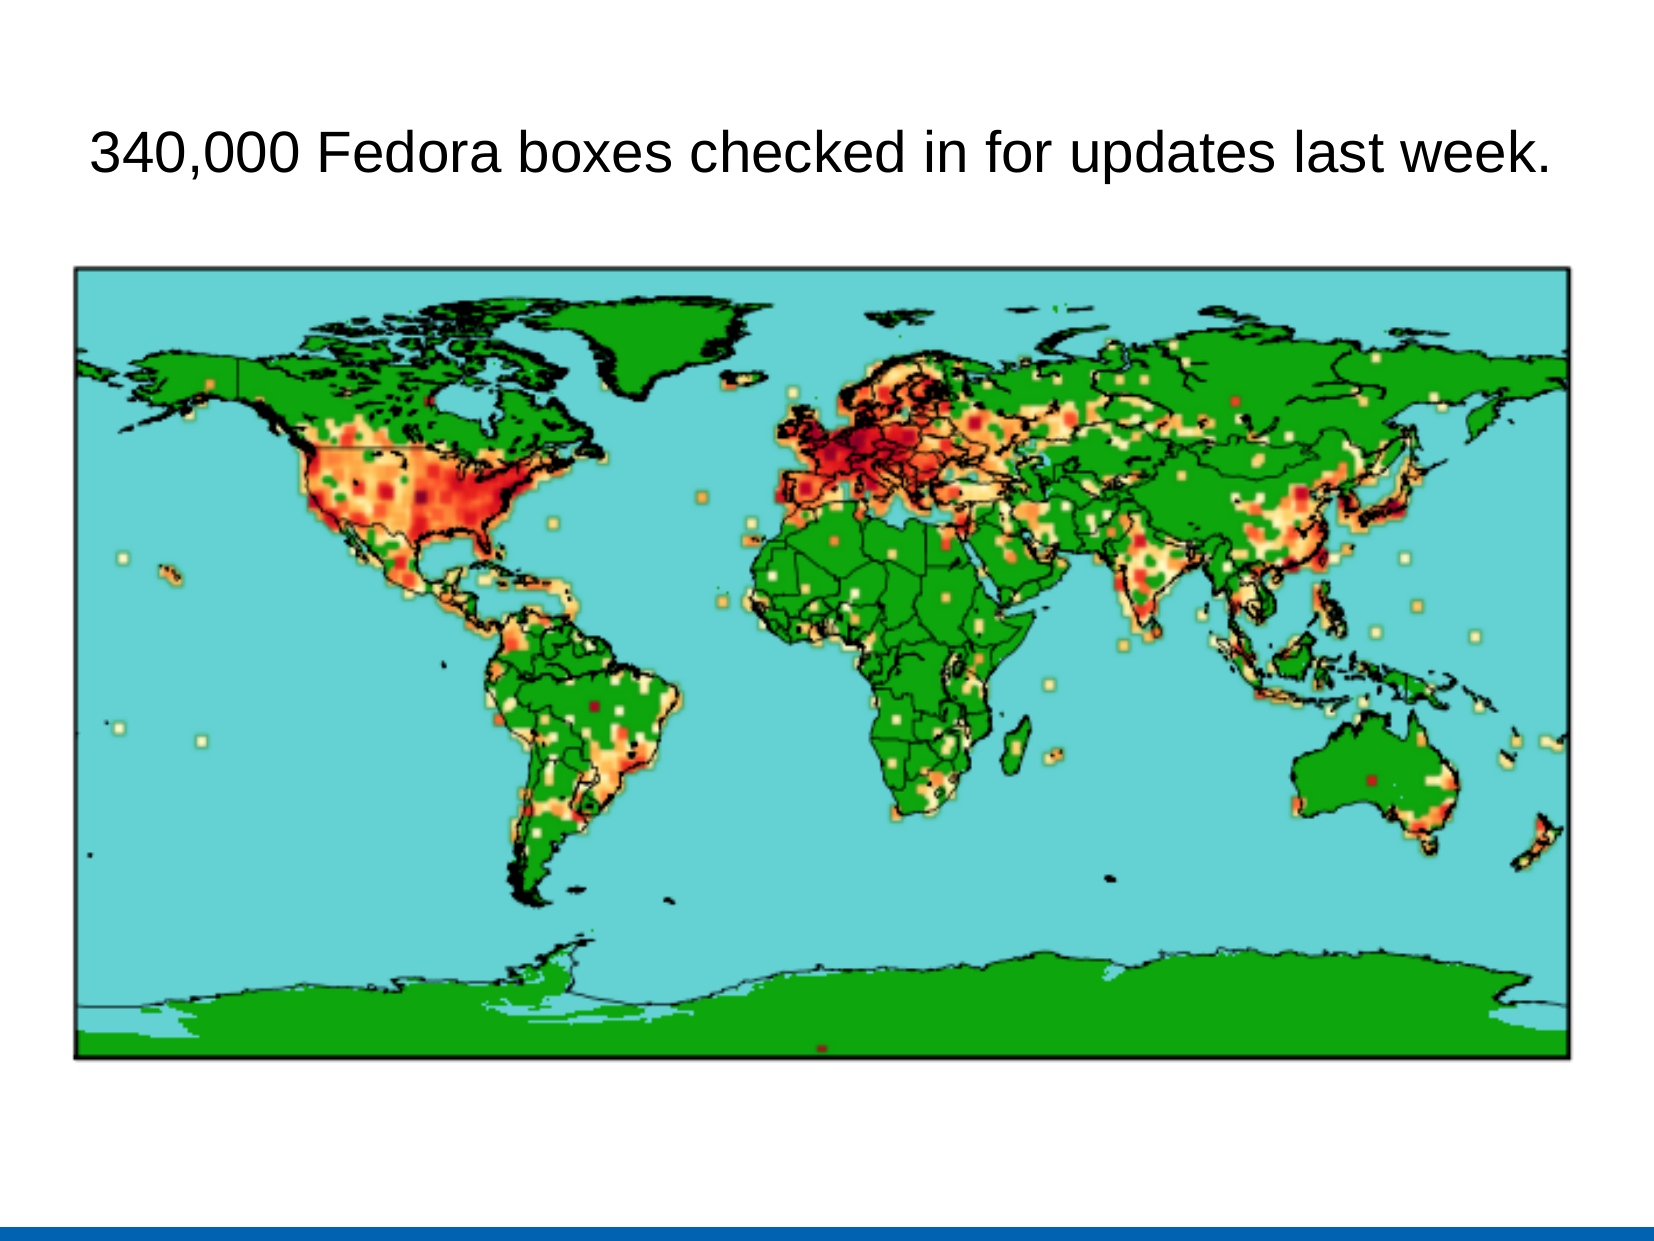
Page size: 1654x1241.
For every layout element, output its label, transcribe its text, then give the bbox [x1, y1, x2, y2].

text_box 340,000 Fedora boxes checked in for updates last week. [75, 112, 1576, 192]
picture [67, 262, 1576, 1068]
